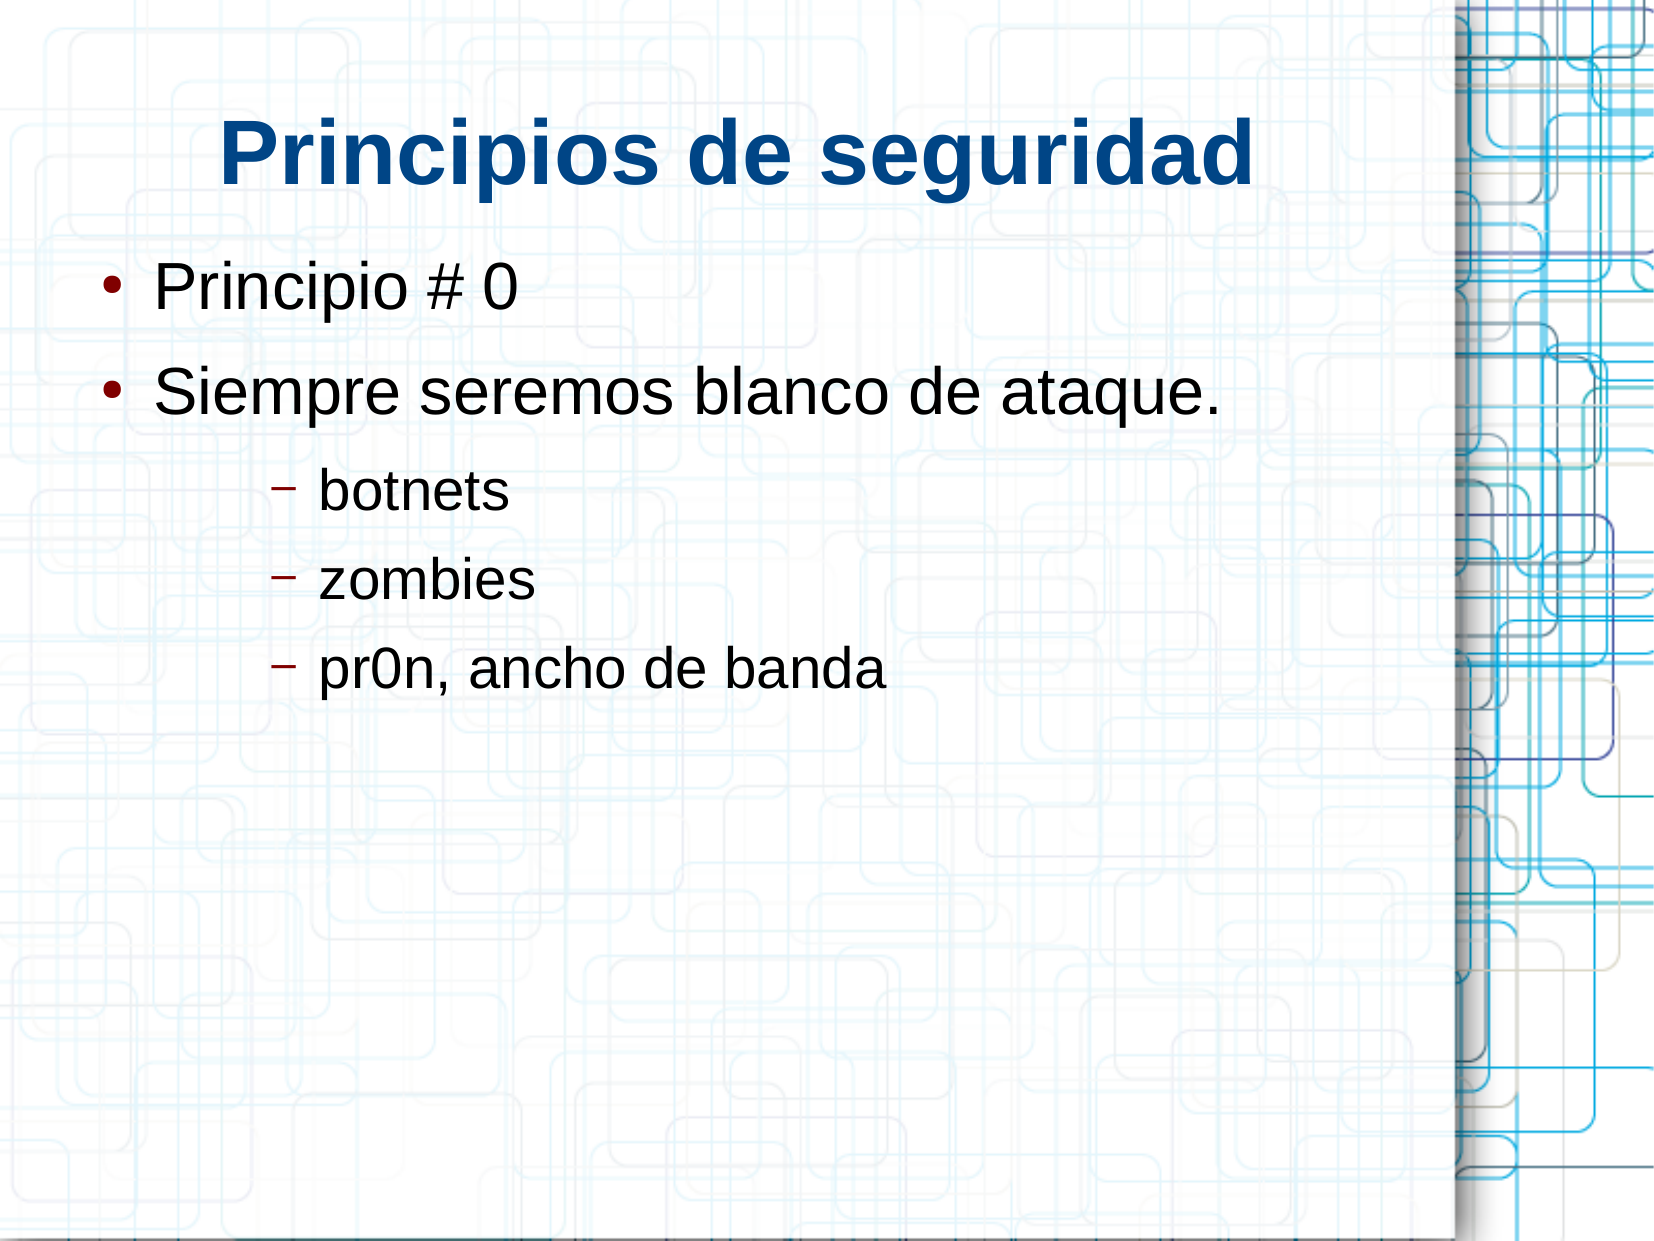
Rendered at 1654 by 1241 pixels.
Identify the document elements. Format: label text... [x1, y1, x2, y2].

picture [0, 0, 1654, 1241]
title Principios de seguridad [59, 56, 1418, 250]
list Principio # 0 Siempre seremos blanco de ataque. botnets zombies pr0n, ancho de banda [82, 249, 1418, 1054]
